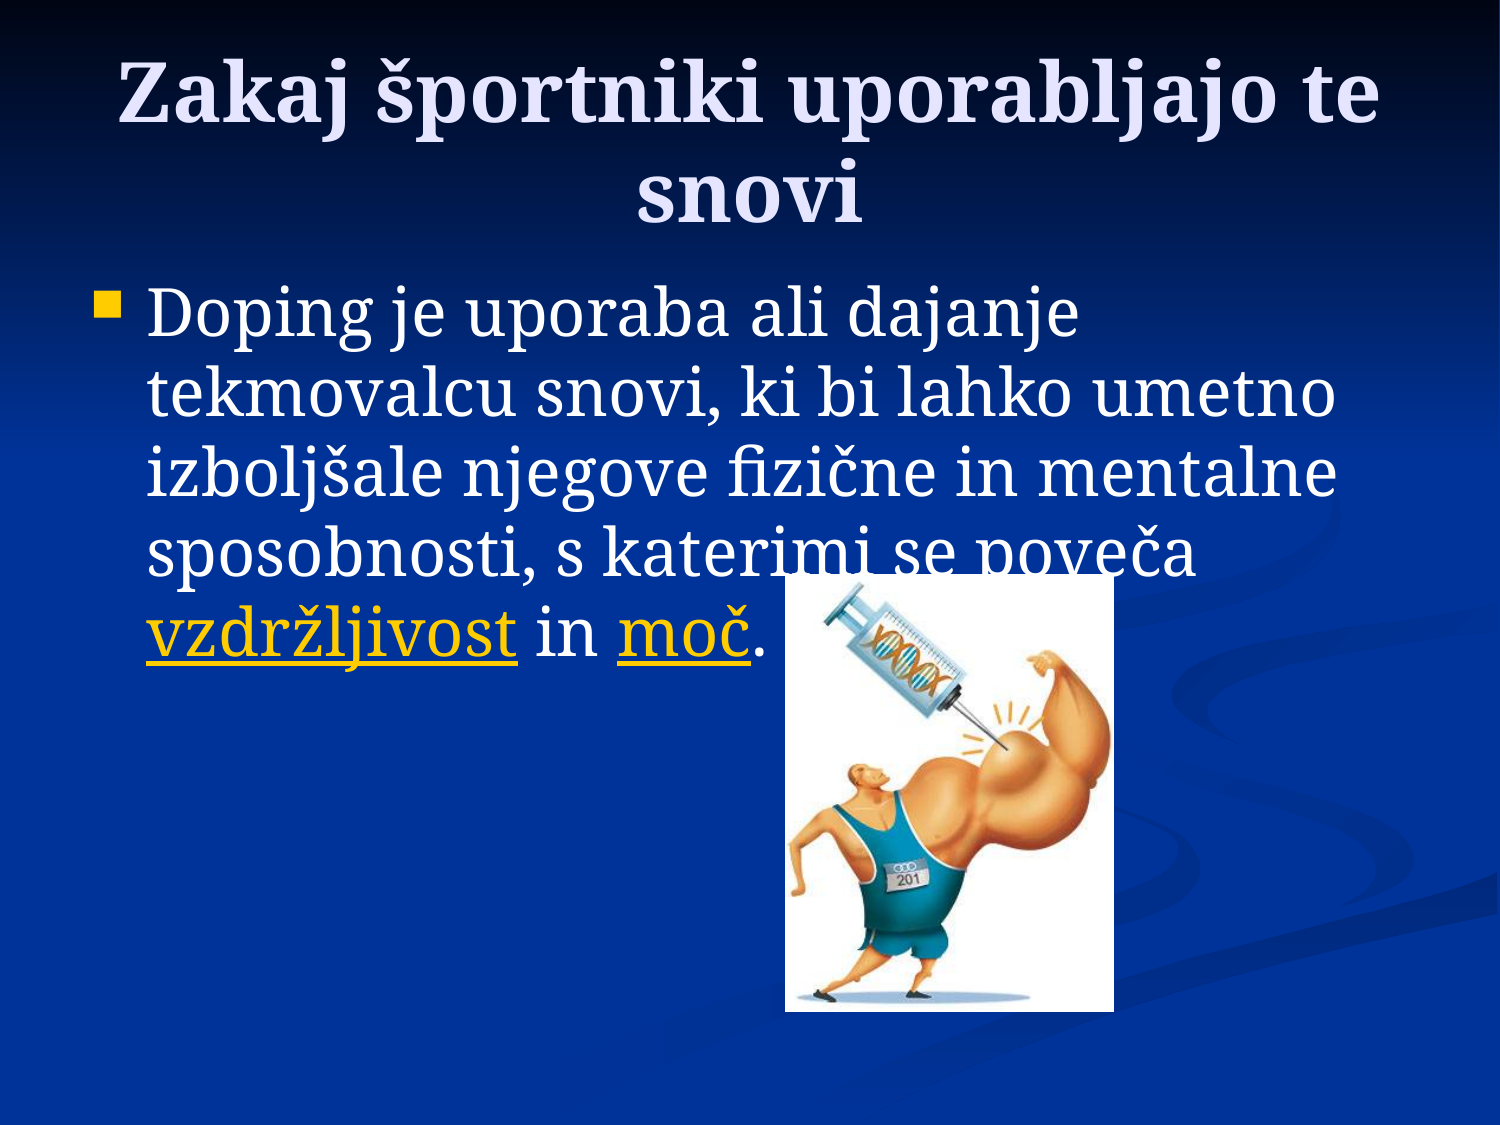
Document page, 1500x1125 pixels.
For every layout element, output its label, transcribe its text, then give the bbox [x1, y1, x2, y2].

list Doping je uporaba ali dajanje tekmovalcu snovi, ki bi lahko umetno izboljšale njegove fizične in mentalne sposobnosti, s katerimi se poveča vzdržljivost in moč. [75, 262, 1425, 1005]
picture [785, 574, 1114, 1012]
title Zakaj športniki uporabljajo te snovi [75, 45, 1425, 233]
